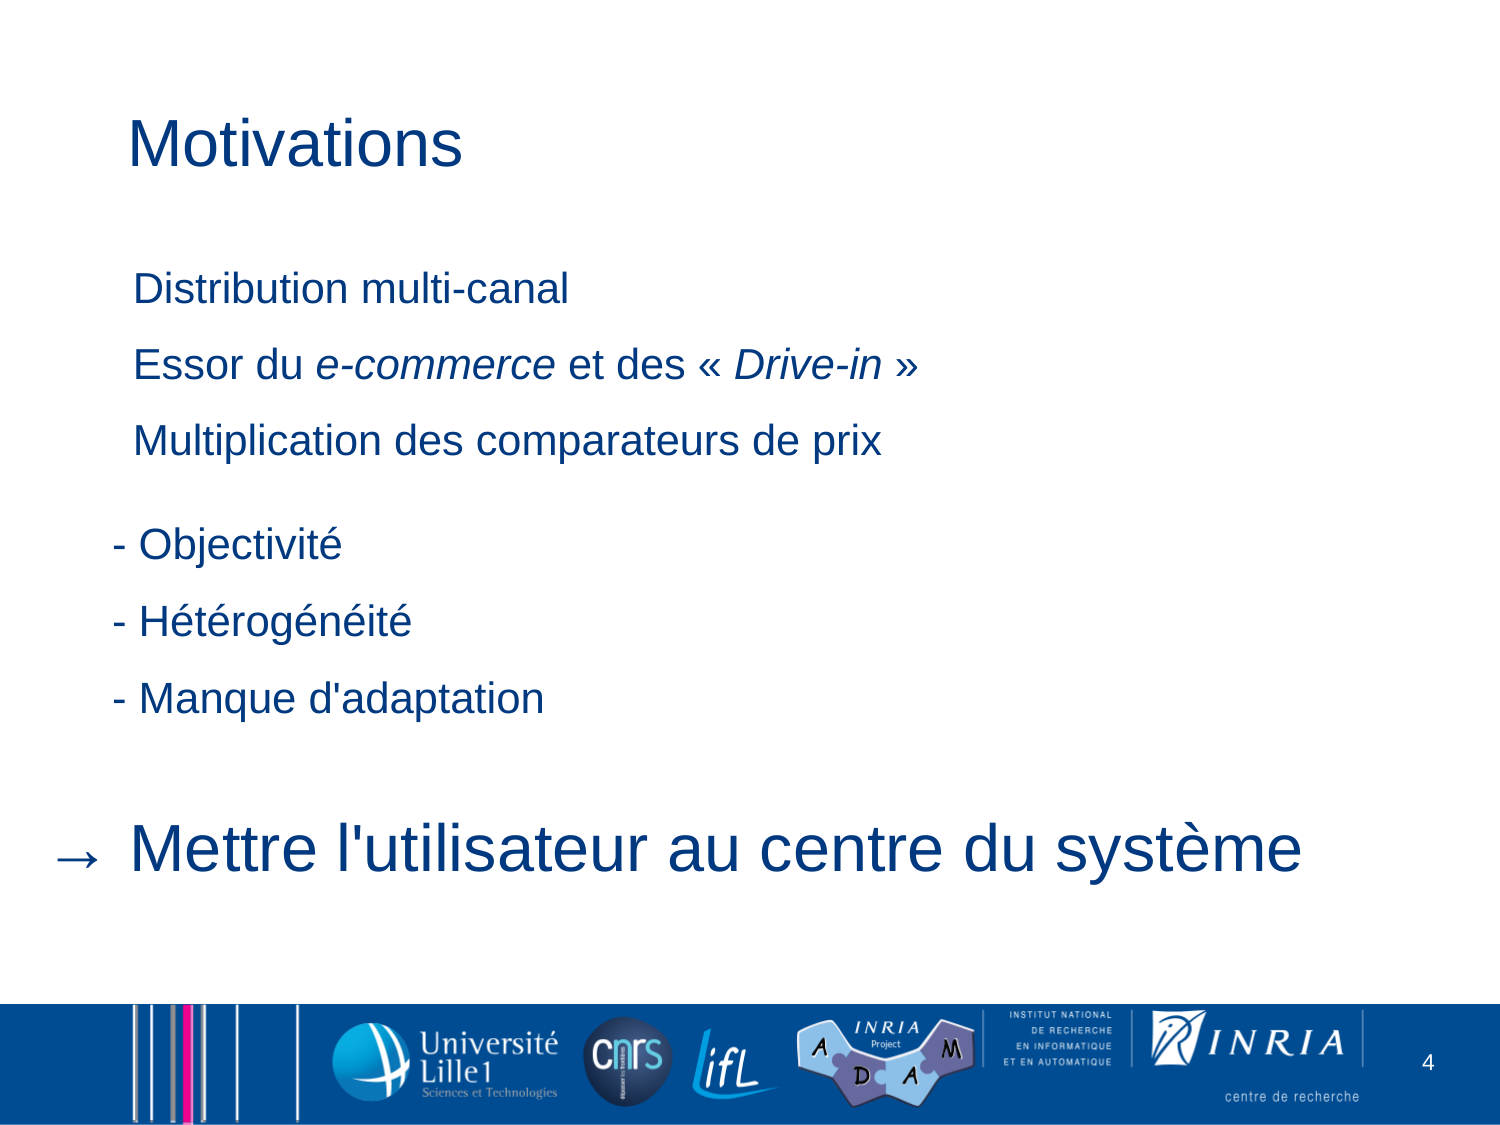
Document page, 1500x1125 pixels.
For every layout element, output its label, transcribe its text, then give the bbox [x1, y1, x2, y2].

list Distribution multi-canal Essor du e-commerce et des « Drive-in » Multiplication des comparateurs de prix [118, 252, 1291, 473]
picture [0, 1004, 1500, 1125]
list → Mettre l'utilisateur au centre du système [29, 797, 1447, 1004]
title Motivations [112, 0, 1474, 188]
list - Objectivité - Hétérogénéité - Manque d'adaptation [97, 508, 1270, 739]
